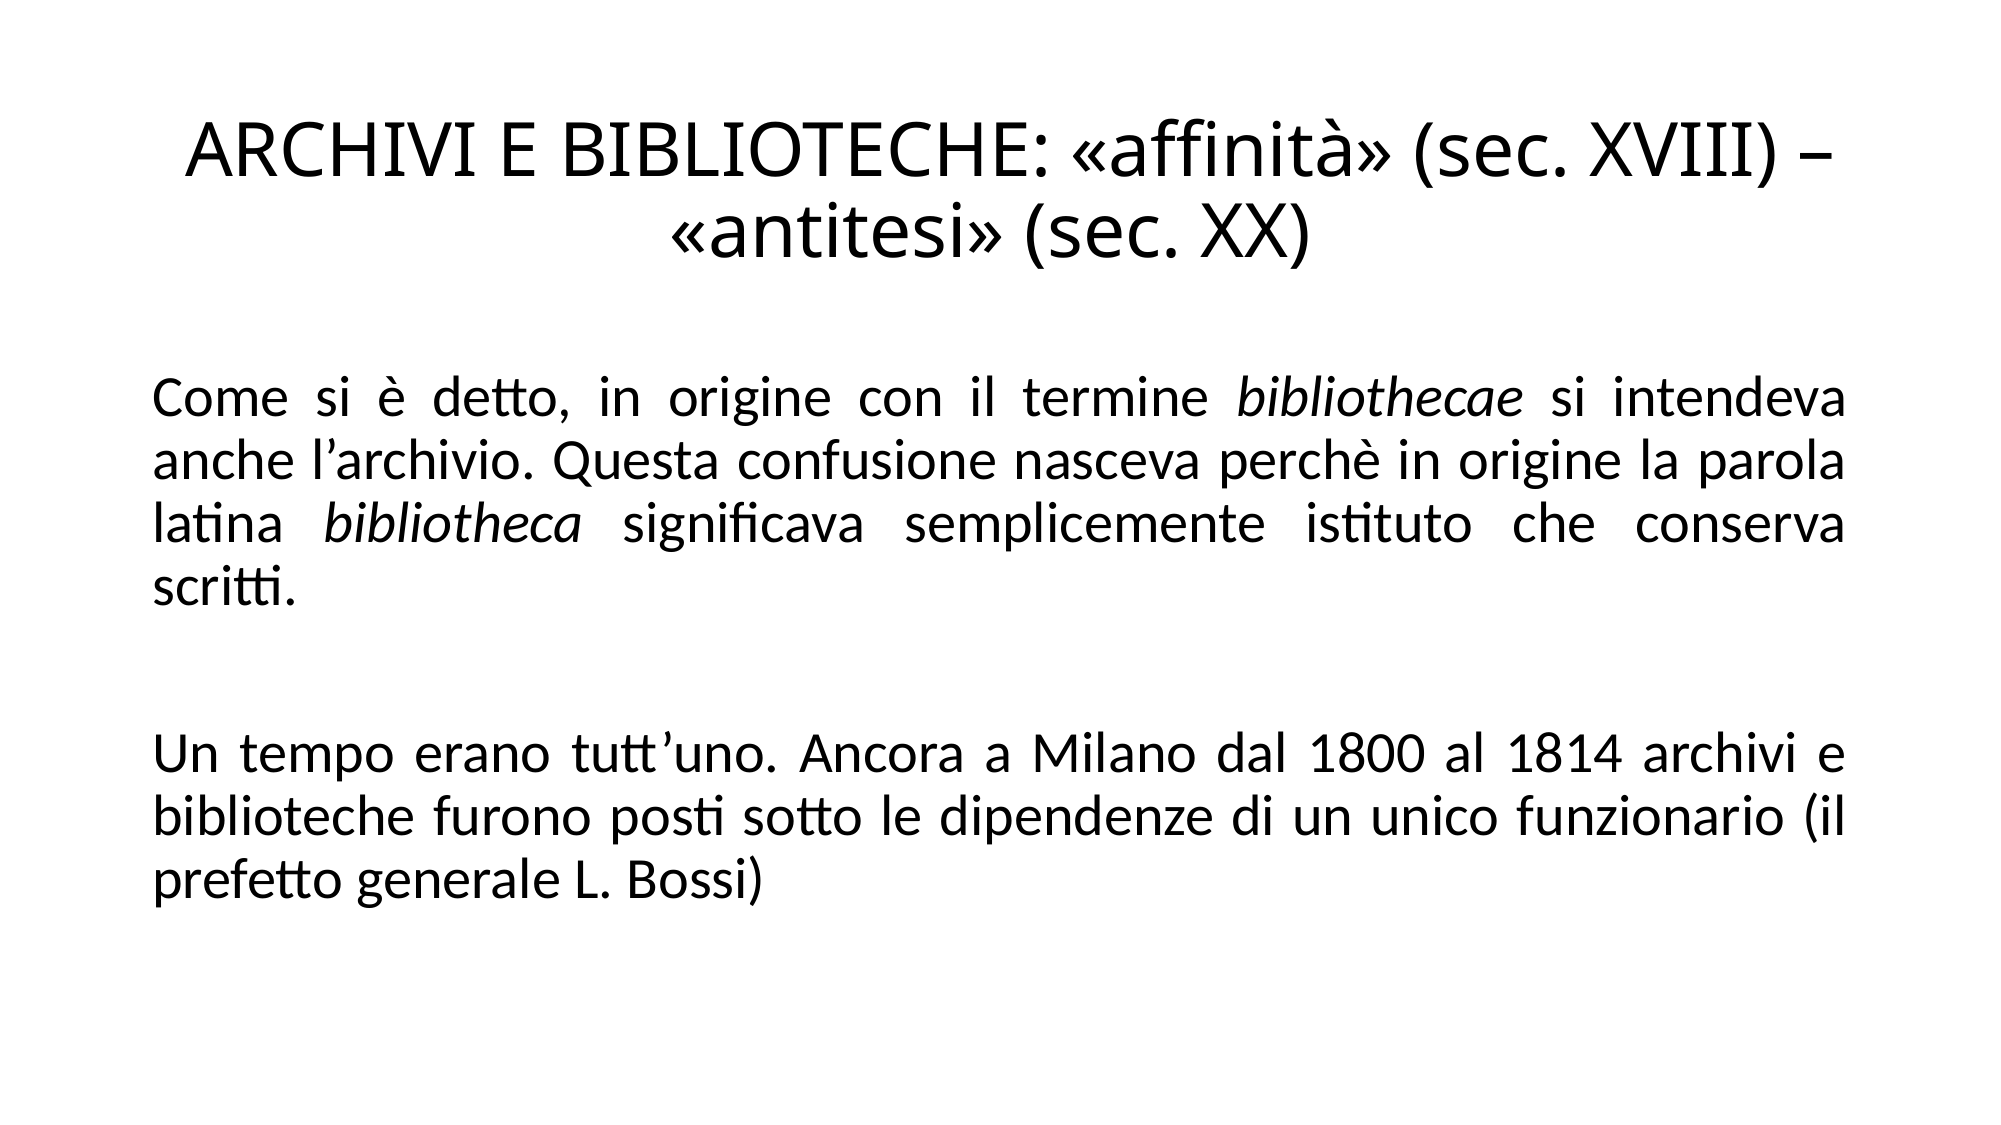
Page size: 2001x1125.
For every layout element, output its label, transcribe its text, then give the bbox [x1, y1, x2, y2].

list Come si è detto, in origine con il termine bibliothecae si intendeva anche l’archivio. Questa confusione nasceva perchè in origine la parola latina bibliotheca significava semplicemente istituto che conserva scritti. Un tempo erano tutt’uno. Ancora a Milano dal 1800 al 1814 archivi e biblioteche furono posti sotto le dipendenze di un unico funzionario (il prefetto generale L. Bossi) [137, 358, 1863, 1014]
title ARCHIVI E BIBLIOTECHE: «affinità» (sec. XVIII) – «antitesi» (sec. XX) [147, 83, 1873, 302]
